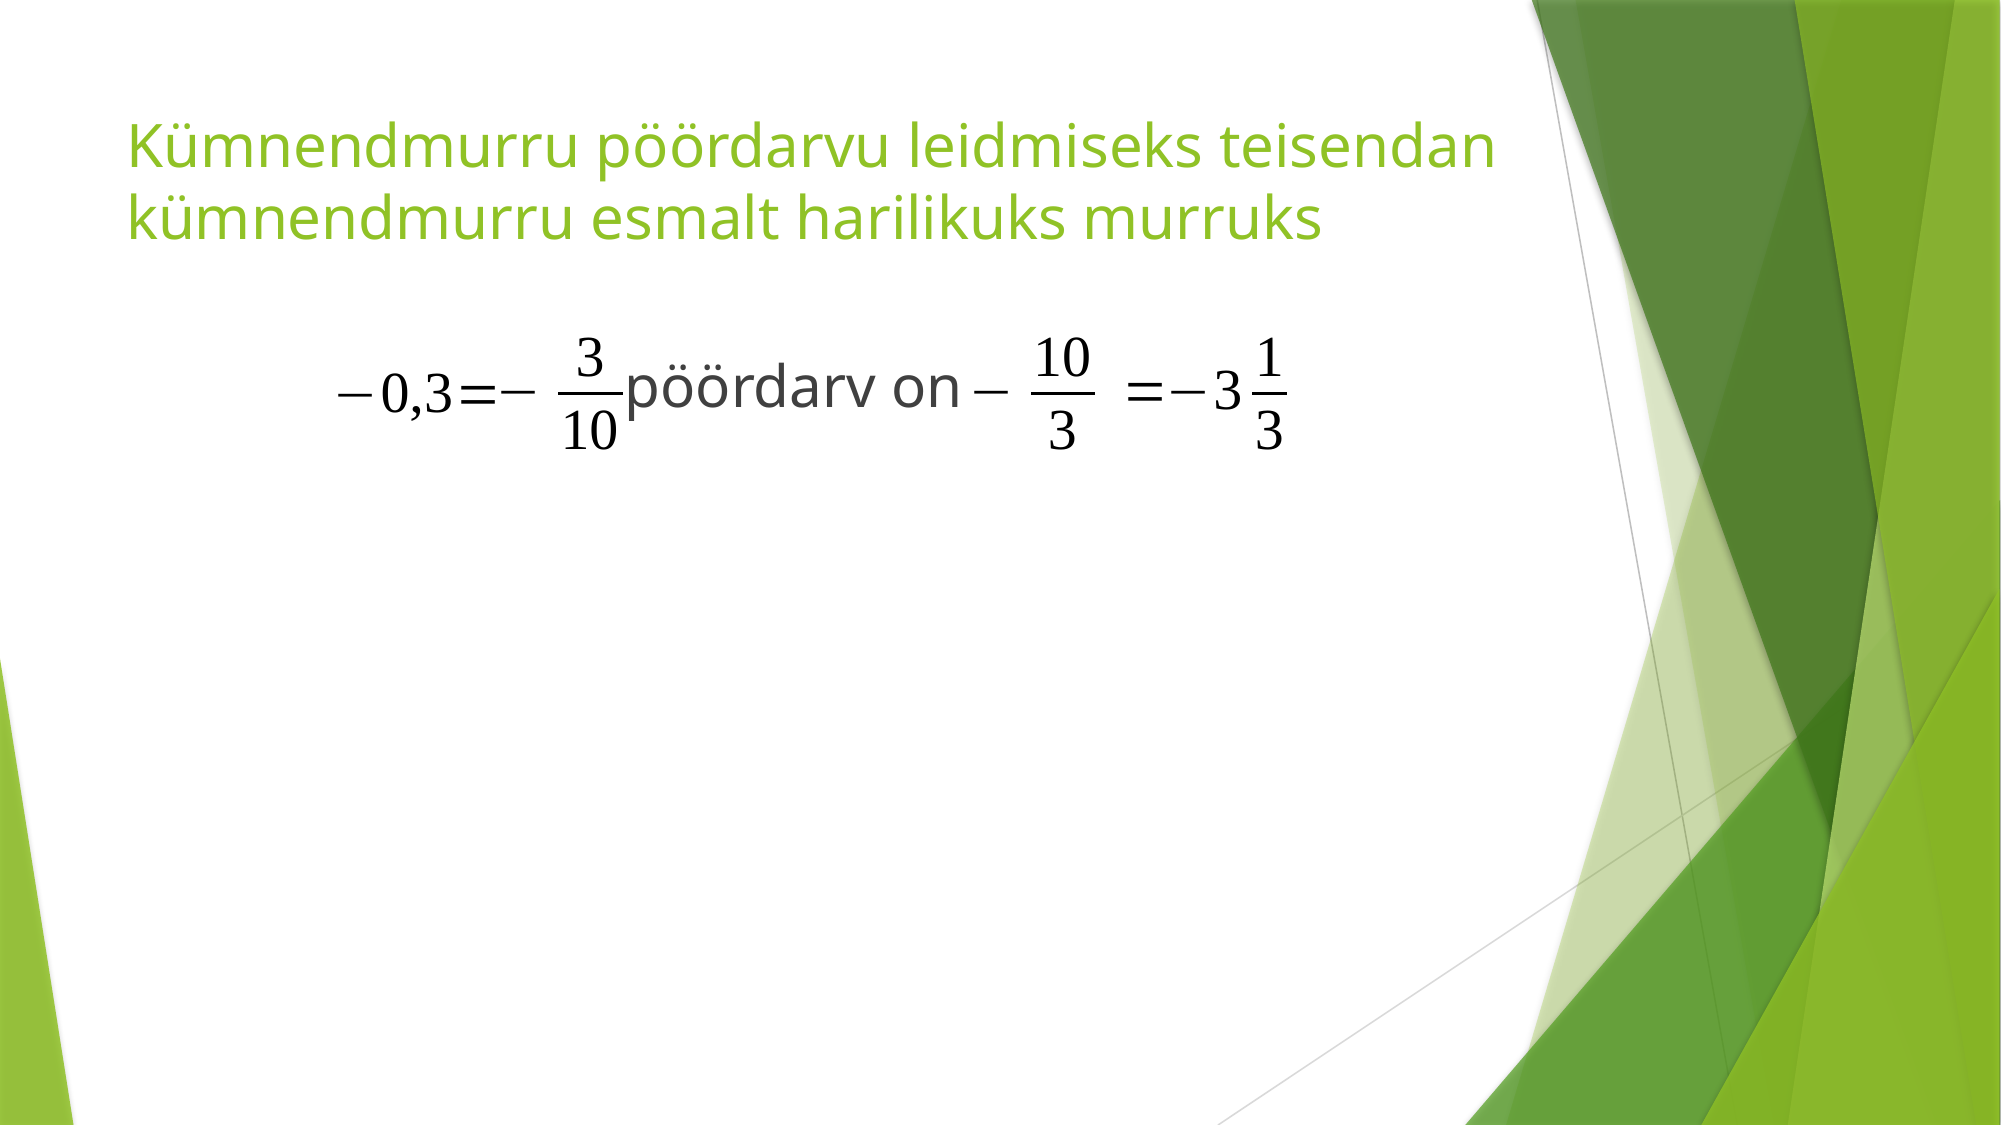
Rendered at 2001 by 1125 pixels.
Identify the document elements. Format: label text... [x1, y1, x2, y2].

title Kümnendmurru pöördarvu leidmiseks teisendan kümnendmurru esmalt harilikuks murruks [111, 99, 1522, 317]
chart [962, 324, 1104, 462]
list pöördarv on [88, 341, 1499, 940]
chart [1109, 324, 1297, 462]
chart [326, 324, 632, 462]
